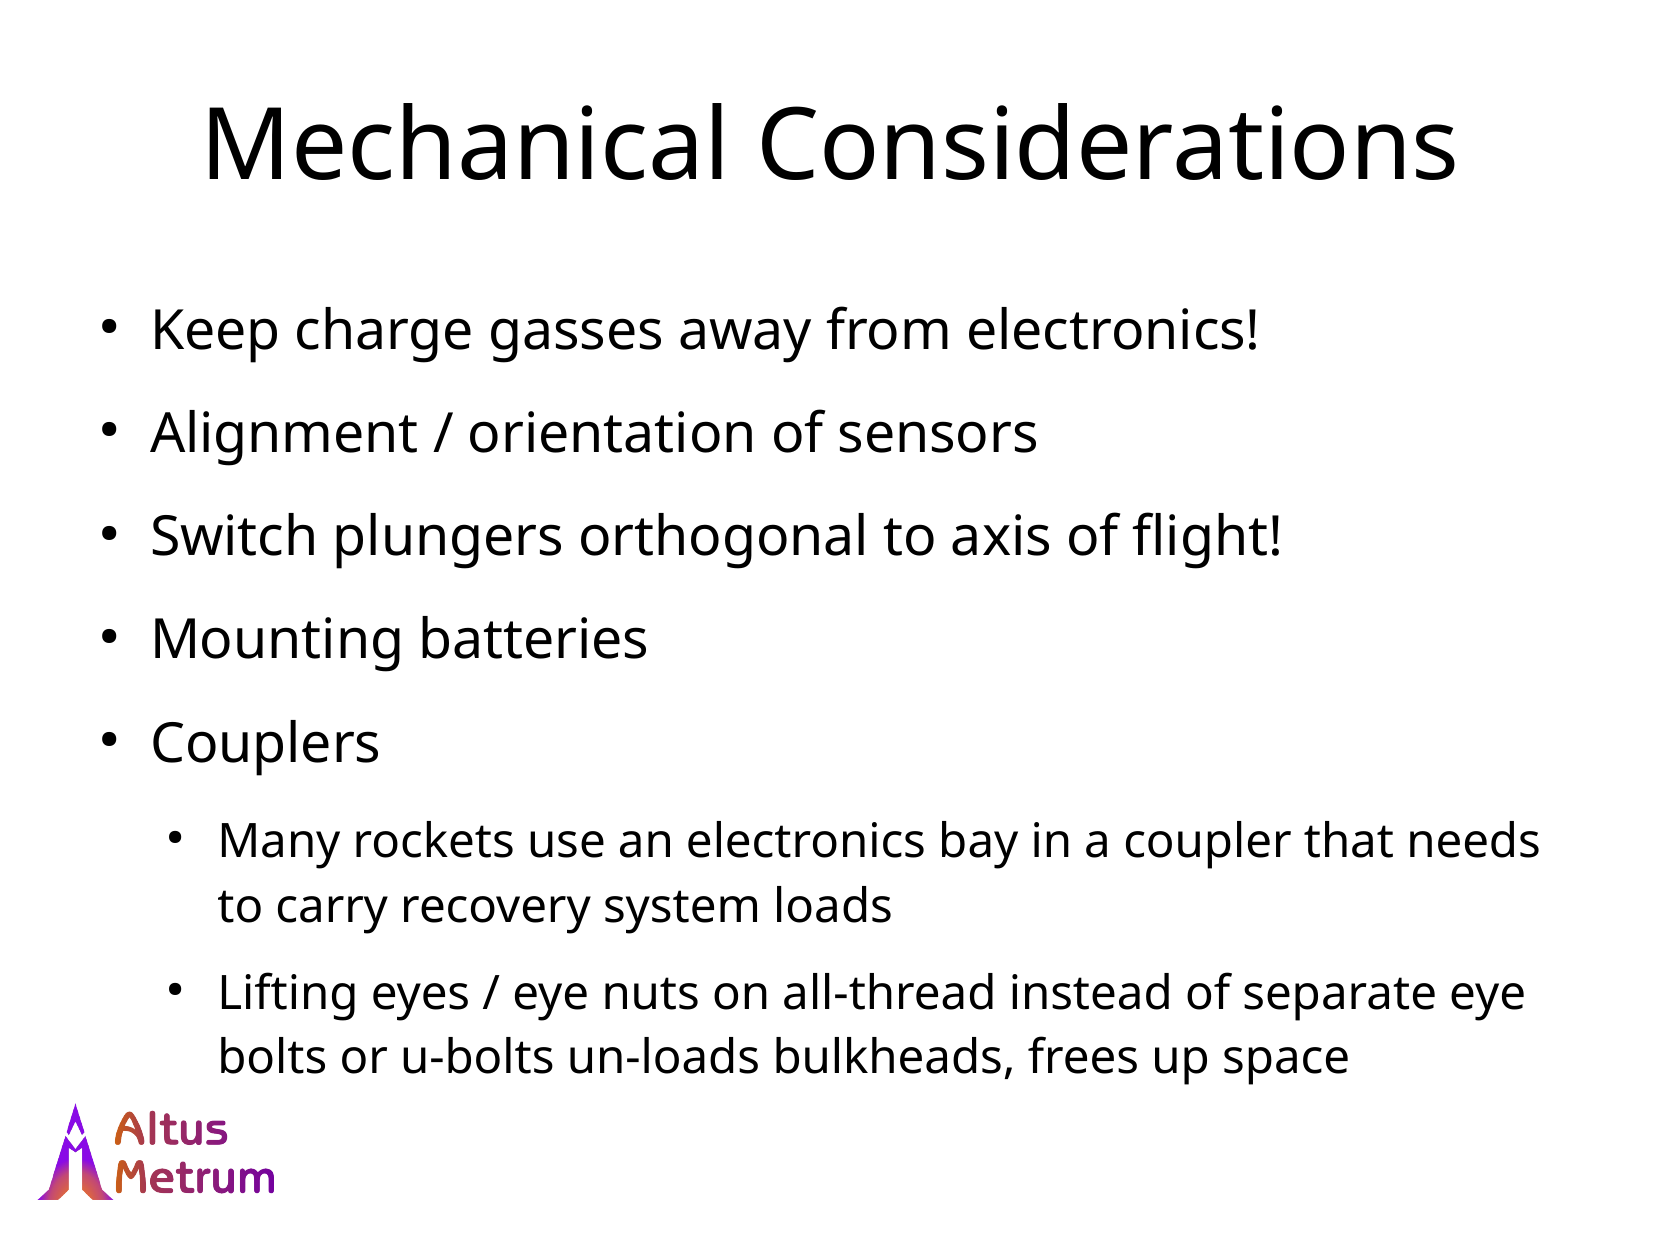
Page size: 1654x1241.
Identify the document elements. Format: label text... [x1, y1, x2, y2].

picture [37, 1103, 274, 1200]
list Keep charge gasses away from electronics! Alignment / orientation of sensors Switch plungers orthogonal to axis of flight! Mounting batteries Couplers Many rockets use an electronics bay in a coupler that needs to carry recovery system loads Lifting eyes / eye nuts on all-thread instead of separate eye bolts or u-bolts un-loads bulkheads, frees up space [82, 290, 1571, 1094]
title Mechanical Considerations [86, 55, 1576, 226]
